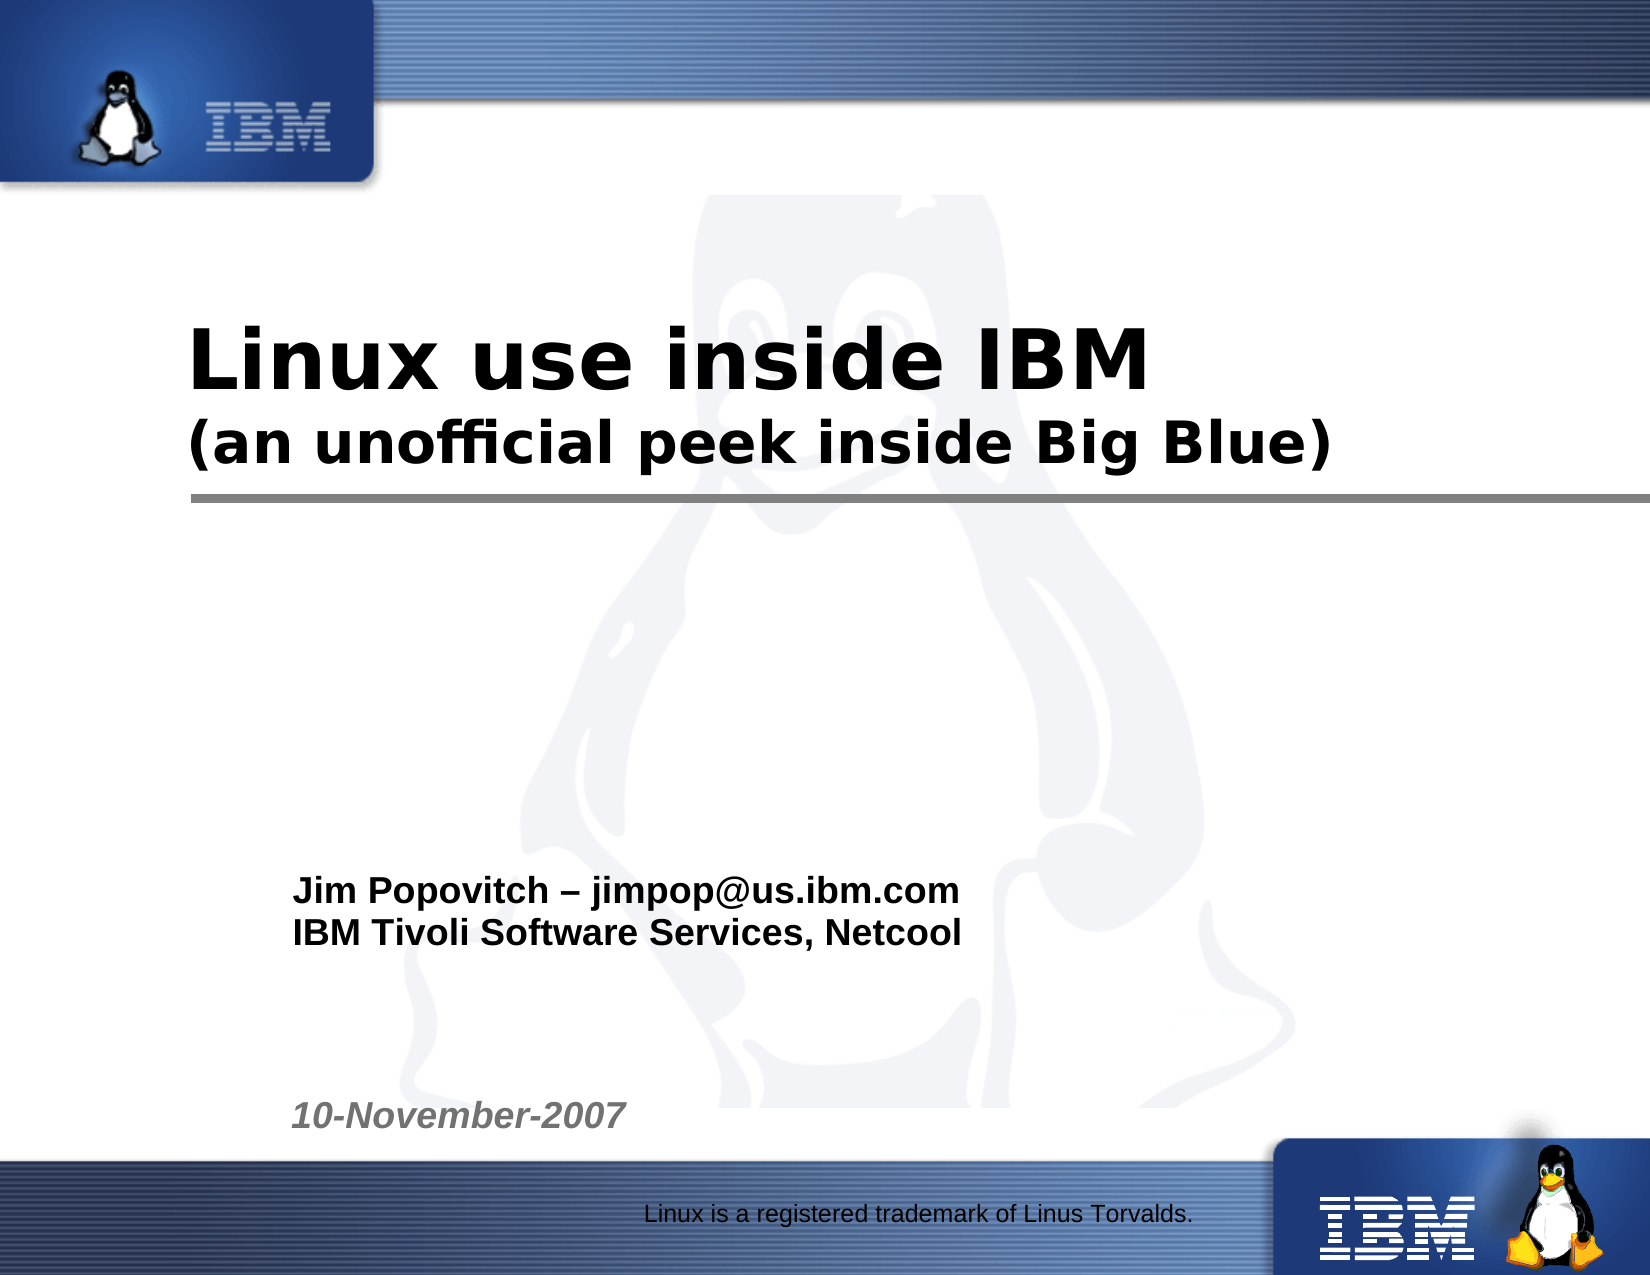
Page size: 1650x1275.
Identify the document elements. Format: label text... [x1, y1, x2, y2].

title Linux use inside IBM (an unofficial peek inside Big Blue) [186, 311, 1650, 477]
chart [0, 0, 1650, 195]
list Jim Popovitch – jimpop@us.ibm.com IBM Tivoli Software Services, Netcool [292, 869, 1126, 1048]
text_box 10-November-2007 [291, 1094, 1403, 1140]
text_box Linux is a registered trademark of Linus Torvalds. [312, 1200, 1203, 1232]
